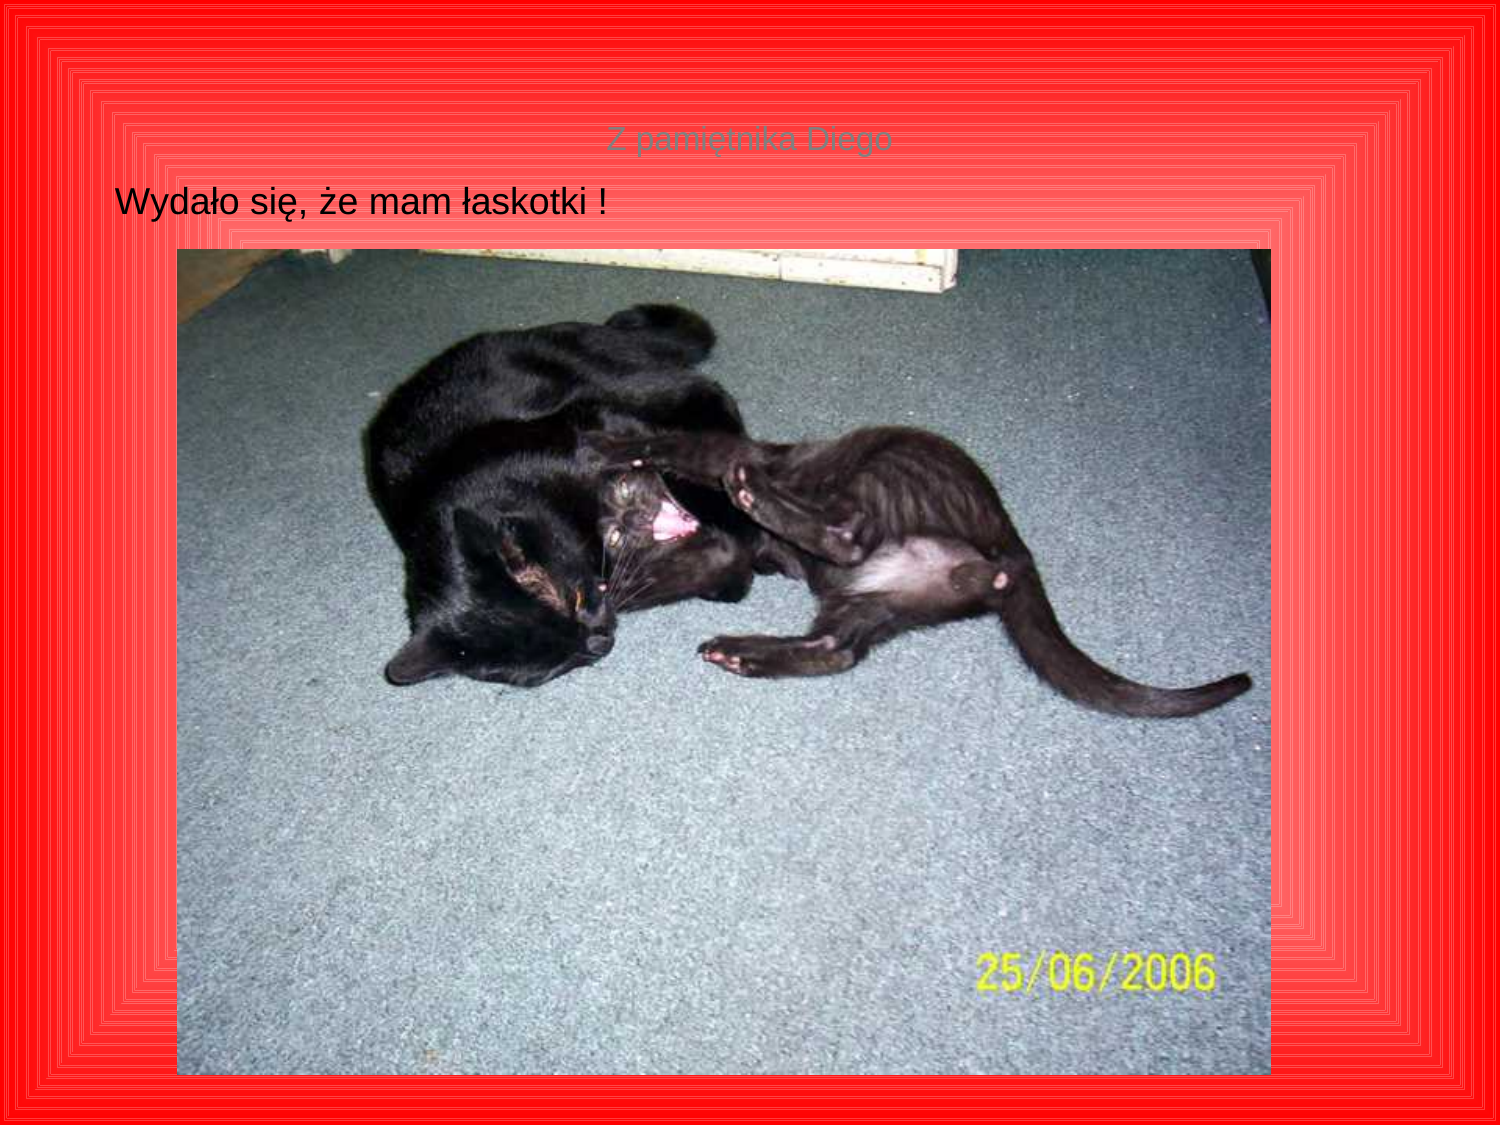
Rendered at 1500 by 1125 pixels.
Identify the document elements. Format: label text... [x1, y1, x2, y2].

picture [177, 249, 1271, 1075]
title Z pamiętnika Diego [75, 45, 1426, 233]
list Wydało się, że mam łaskotki ! [100, 172, 763, 261]
